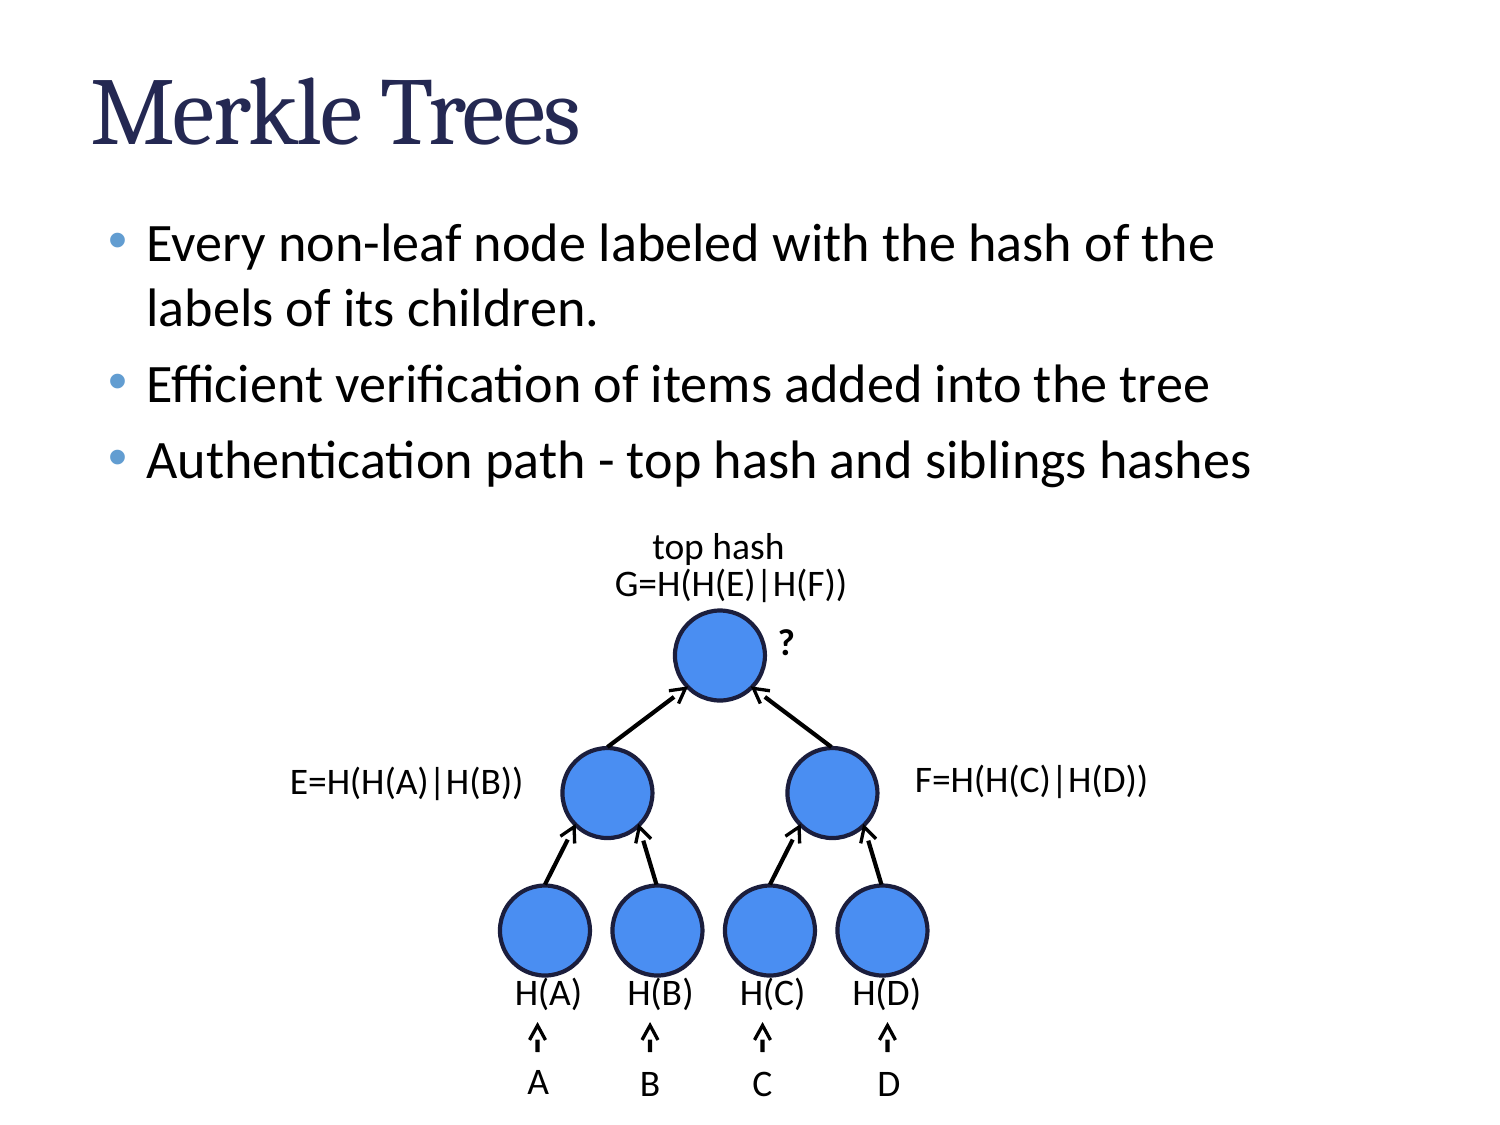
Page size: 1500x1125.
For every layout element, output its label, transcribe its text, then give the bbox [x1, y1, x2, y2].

text_box H(C) [725, 960, 825, 1021]
text_box [837, 885, 928, 960]
text_box ? [762, 612, 810, 671]
text_box G=H(H(E)|H(F)) [599, 551, 963, 612]
text_box [787, 748, 878, 839]
text_box A [512, 1049, 563, 1110]
text_box H(D) [837, 960, 938, 1021]
title Merkle Trees [75, 12, 1325, 200]
text_box top hash [637, 514, 800, 551]
text_box [674, 612, 763, 701]
list Every non-leaf node labeled with the hash of the labels of its children. Efficient verification of items added into the tree Authentication path - top hash and siblings hashes [75, 200, 1325, 525]
text_box [612, 885, 703, 960]
text_box H(A) [500, 960, 600, 1021]
text_box [565, 748, 653, 839]
text_box H(B) [612, 960, 713, 1021]
text_box [724, 885, 815, 960]
text_box D [862, 1051, 913, 1112]
text_box C [737, 1051, 788, 1112]
text_box E=H(H(A)|H(B)) [274, 749, 575, 810]
text_box F=H(H(C)|H(D)) [899, 748, 1263, 808]
text_box [499, 885, 590, 960]
text_box B [624, 1051, 675, 1112]
